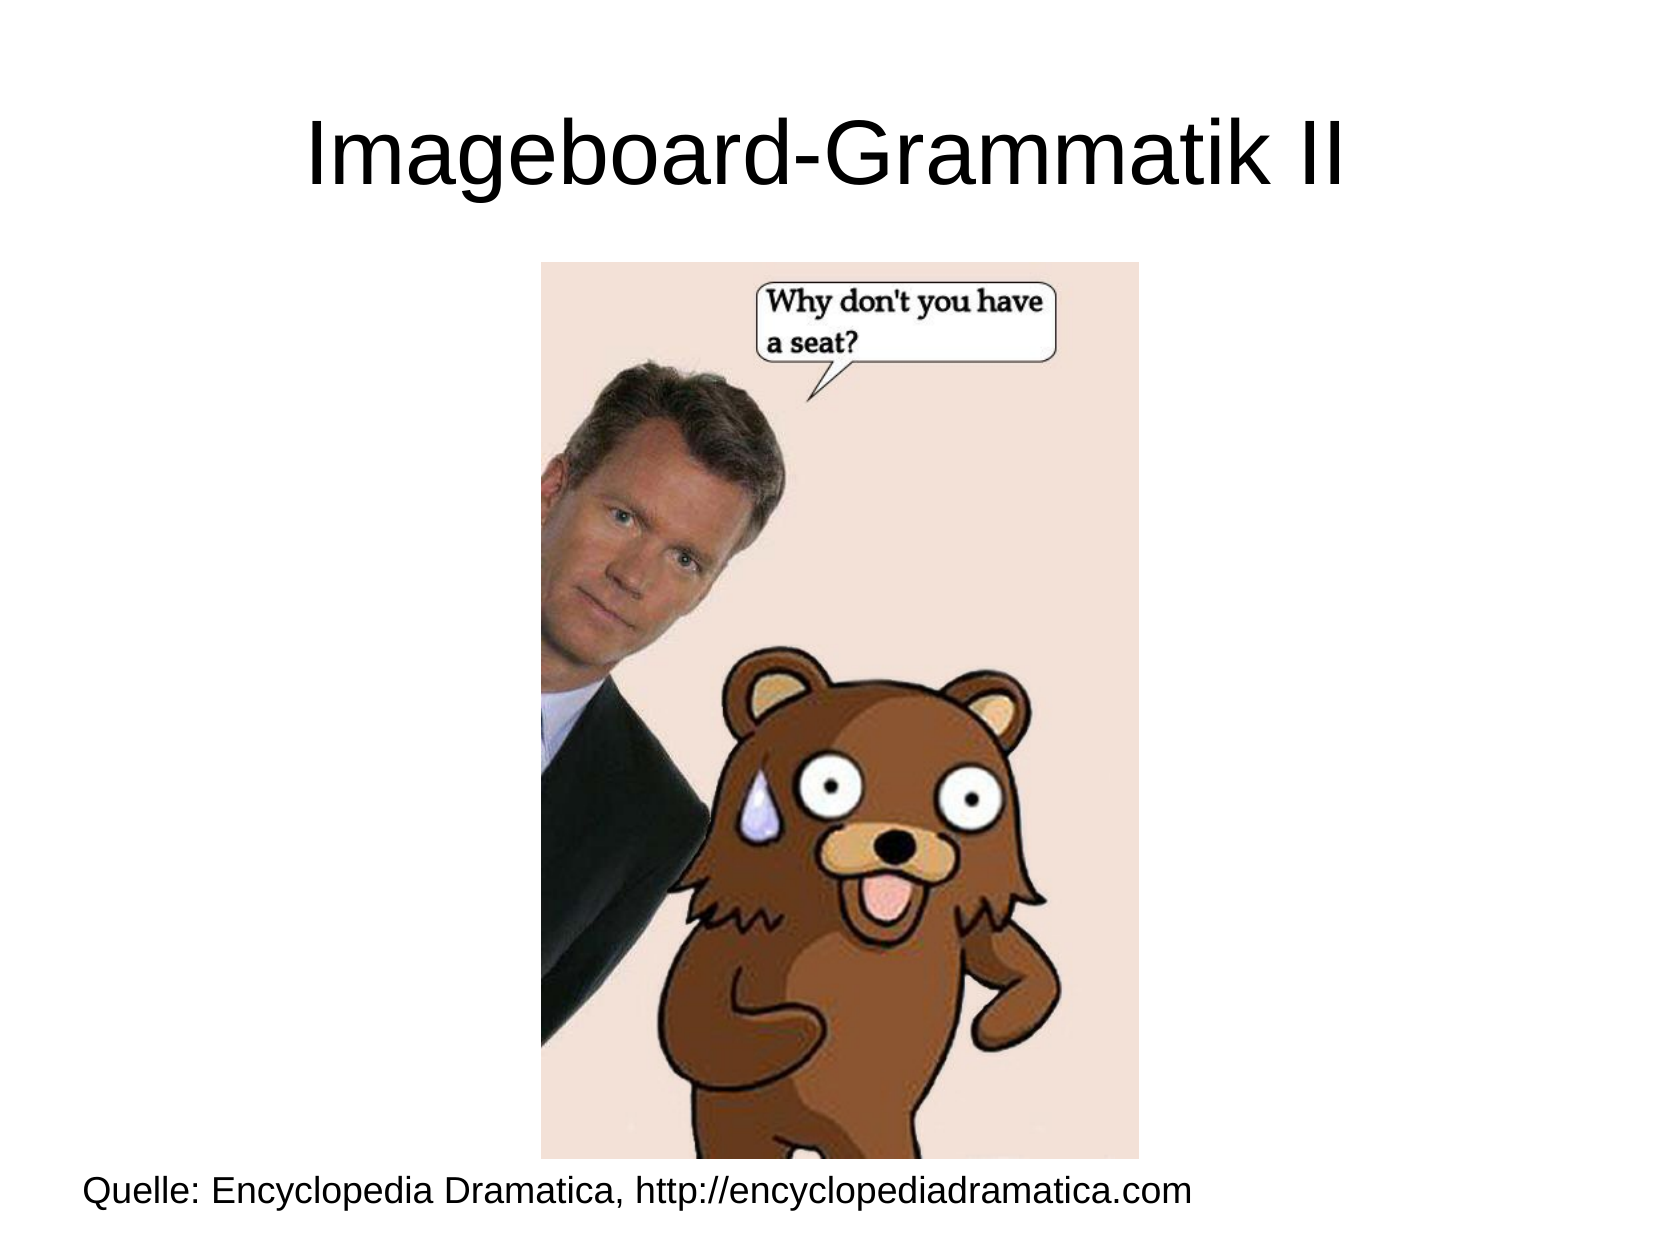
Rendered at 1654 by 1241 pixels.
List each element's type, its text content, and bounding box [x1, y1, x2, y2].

picture [541, 262, 1139, 1159]
title Imageboard-Grammatik II [82, 56, 1571, 250]
text_box Quelle: Encyclopedia Dramatica, http://encyclopediadramatica.com [67, 1162, 1209, 1220]
